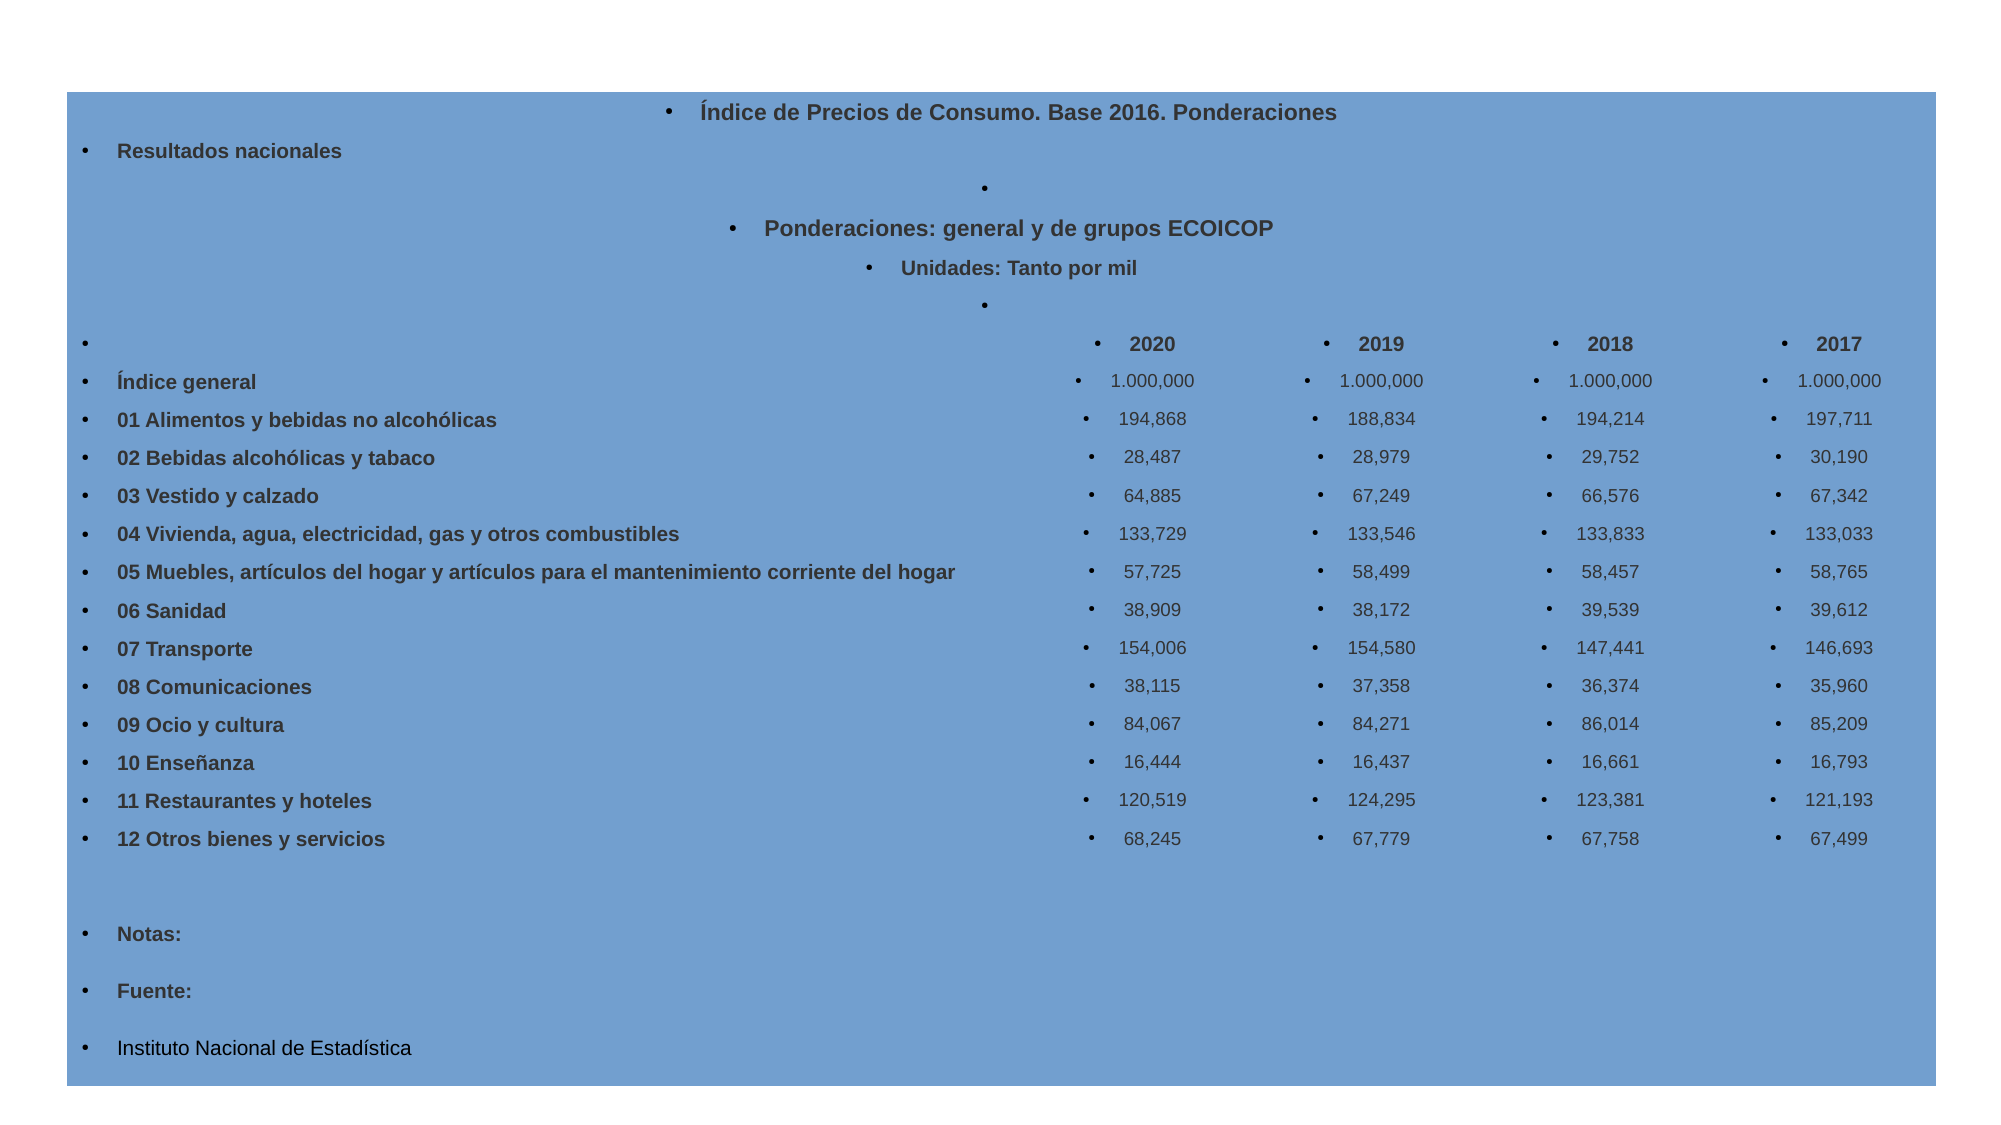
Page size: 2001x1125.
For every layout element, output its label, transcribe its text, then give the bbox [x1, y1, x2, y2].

table_cell Fuente: [67, 972, 1020, 1029]
table_cell 67,758 [1478, 821, 1707, 859]
table_cell 67,249 [1249, 478, 1478, 516]
table_cell 30,190 [1707, 440, 1936, 478]
table_cell [1249, 972, 1478, 1029]
table_cell [67, 171, 1936, 209]
table_cell [1020, 1029, 1249, 1086]
table_cell 133,033 [1707, 516, 1936, 554]
table_cell [1478, 859, 1707, 915]
table_cell 1.000,000 [1707, 363, 1936, 402]
table_cell [1707, 859, 1936, 915]
table_cell 1.000,000 [1249, 363, 1478, 402]
table_cell 37,358 [1249, 668, 1478, 706]
table_cell 12 Otros bienes y servicios [67, 821, 1020, 859]
table_header Índice de Precios de Consumo. Base 2016. Ponderaciones [67, 92, 1936, 133]
table_cell Ponderaciones: general y de grupos ECOICOP [67, 209, 1936, 249]
table_cell [67, 859, 1020, 915]
table_cell 10 Enseñanza [67, 744, 1020, 782]
table_cell 154,006 [1020, 630, 1249, 668]
table_cell Notas: [67, 915, 1020, 972]
table_cell 04 Vivienda, agua, electricidad, gas y otros combustibles [67, 516, 1020, 554]
table_cell 35,960 [1707, 668, 1936, 706]
table_cell 28,979 [1249, 440, 1478, 478]
table_cell 133,546 [1249, 516, 1478, 554]
table_cell 197,711 [1707, 402, 1936, 440]
table_cell 39,612 [1707, 592, 1936, 630]
table_cell Resultados nacionales [67, 133, 1936, 171]
table_cell 58,765 [1707, 554, 1936, 592]
table_cell 86,014 [1478, 706, 1707, 744]
table_cell 120,519 [1020, 782, 1249, 821]
table_cell 38,115 [1020, 668, 1249, 706]
table_cell 02 Bebidas alcohólicas y tabaco [67, 440, 1020, 478]
table_cell 09 Ocio y cultura [67, 706, 1020, 744]
table_cell 29,752 [1478, 440, 1707, 478]
table_cell 154,580 [1249, 630, 1478, 668]
table_cell [1707, 972, 1936, 1029]
table_cell Unidades: Tanto por mil [67, 249, 1936, 287]
table_cell 08 Comunicaciones [67, 668, 1020, 706]
table_cell 66,576 [1478, 478, 1707, 516]
table_cell 85,209 [1707, 706, 1936, 744]
table_cell 67,779 [1249, 821, 1478, 859]
table_cell 16,444 [1020, 744, 1249, 782]
table_cell [1249, 1029, 1478, 1086]
table_cell 1.000,000 [1020, 363, 1249, 402]
table_cell 147,441 [1478, 630, 1707, 668]
table_cell 84,271 [1249, 706, 1478, 744]
table_cell 84,067 [1020, 706, 1249, 744]
table_cell 01 Alimentos y bebidas no alcohólicas [67, 402, 1020, 440]
table_cell [1478, 1029, 1707, 1086]
table_cell [1478, 972, 1707, 1029]
table_cell [1020, 972, 1249, 1029]
table_cell 194,214 [1478, 402, 1707, 440]
table_cell 58,499 [1249, 554, 1478, 592]
table_cell 194,868 [1020, 402, 1249, 440]
table_cell [1020, 859, 1249, 915]
table_cell 38,909 [1020, 592, 1249, 630]
table_cell 121,193 [1707, 782, 1936, 821]
table_cell 64,885 [1020, 478, 1249, 516]
table_cell 39,539 [1478, 592, 1707, 630]
table_cell 07 Transporte [67, 630, 1020, 668]
table_cell 16,437 [1249, 744, 1478, 782]
table_cell Instituto Nacional de Estadística [67, 1029, 1020, 1086]
table_cell 2019 [1249, 325, 1478, 363]
table_cell 28,487 [1020, 440, 1249, 478]
table_cell [1249, 915, 1478, 972]
table_cell [67, 287, 1936, 325]
table_cell 67,342 [1707, 478, 1936, 516]
table_cell 38,172 [1249, 592, 1478, 630]
table_cell 11 Restaurantes y hoteles [67, 782, 1020, 821]
table_cell 133,833 [1478, 516, 1707, 554]
table_cell [67, 325, 1020, 363]
table_cell 124,295 [1249, 782, 1478, 821]
table_cell 2018 [1478, 325, 1707, 363]
table_cell 1.000,000 [1478, 363, 1707, 402]
table_cell [1707, 915, 1936, 972]
table_cell 2017 [1707, 325, 1936, 363]
table_cell 68,245 [1020, 821, 1249, 859]
table_cell 146,693 [1707, 630, 1936, 668]
table_cell 16,793 [1707, 744, 1936, 782]
table_cell Índice general [67, 363, 1020, 402]
table_cell 133,729 [1020, 516, 1249, 554]
table_cell [1020, 915, 1249, 972]
table_cell [1478, 915, 1707, 972]
table_cell 05 Muebles, artículos del hogar y artículos para el mantenimiento corriente del hogar [67, 554, 1020, 592]
table_cell 03 Vestido y calzado [67, 478, 1020, 516]
table_cell 188,834 [1249, 402, 1478, 440]
table_cell [1707, 1029, 1936, 1086]
table_cell 2020 [1020, 325, 1249, 363]
table_cell 123,381 [1478, 782, 1707, 821]
table_cell 06 Sanidad [67, 592, 1020, 630]
table_cell 58,457 [1478, 554, 1707, 592]
table_cell 57,725 [1020, 554, 1249, 592]
table_cell 16,661 [1478, 744, 1707, 782]
table_cell 36,374 [1478, 668, 1707, 706]
table_cell 67,499 [1707, 821, 1936, 859]
table_cell [1249, 859, 1478, 915]
